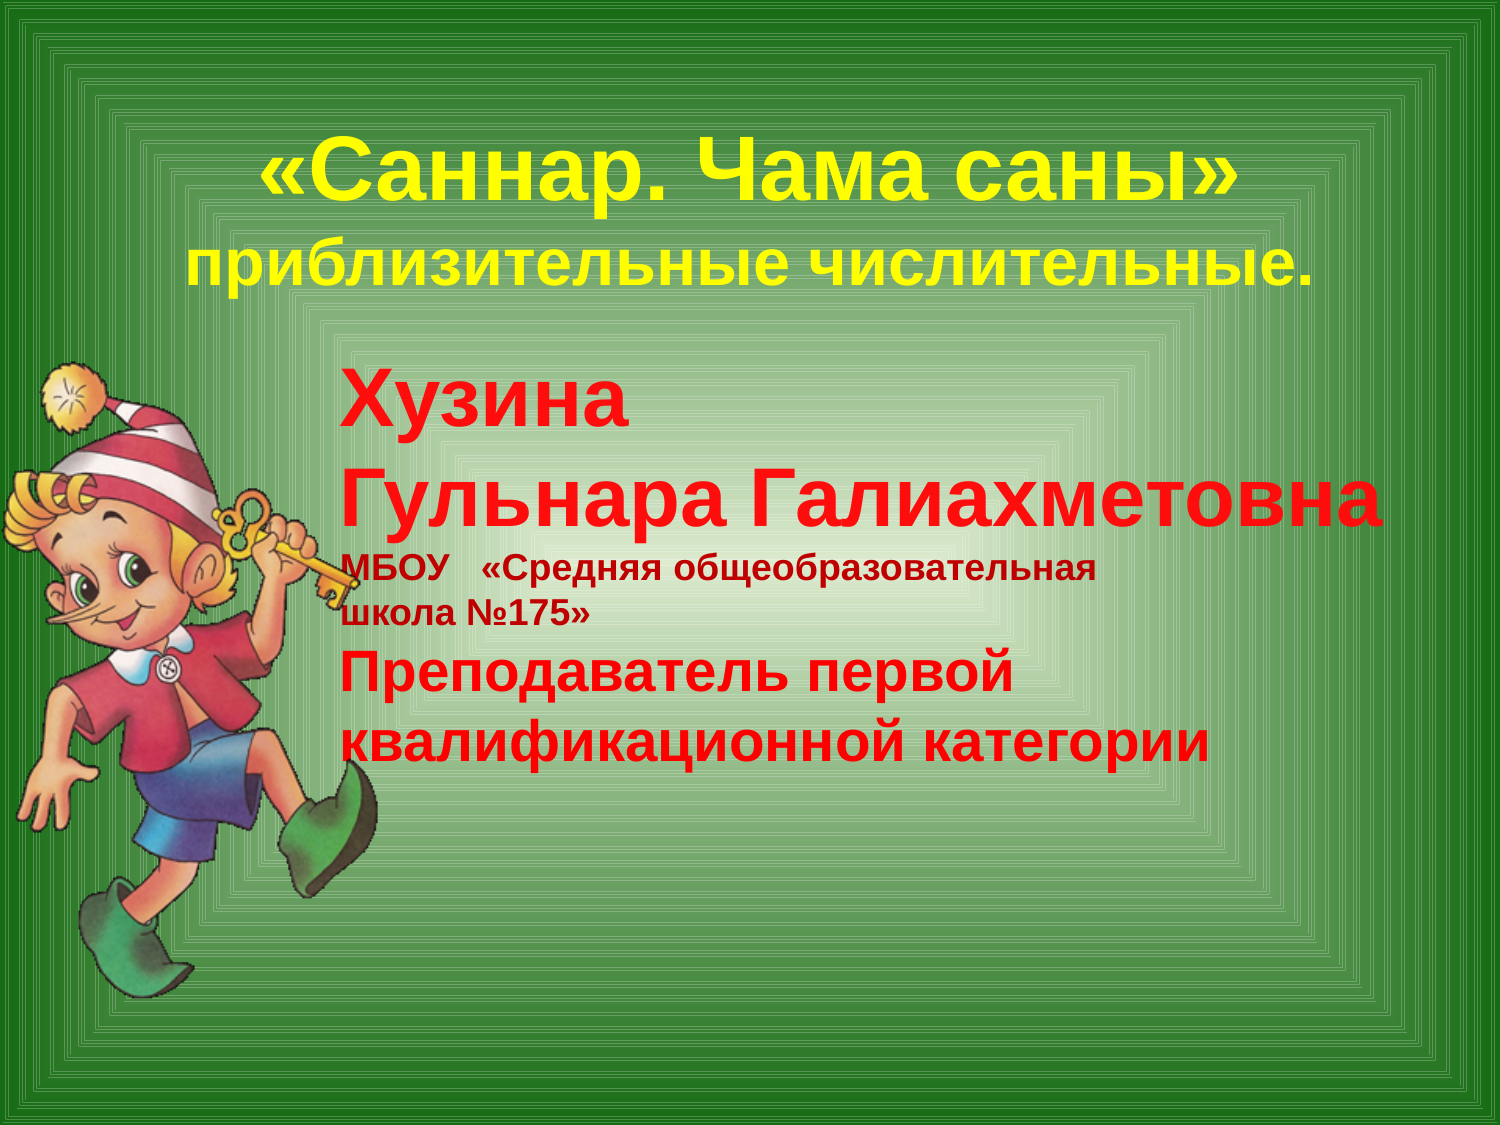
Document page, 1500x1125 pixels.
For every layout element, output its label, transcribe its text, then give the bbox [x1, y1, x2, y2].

picture [0, 290, 478, 1072]
text_box Хузина Гульнара Галиахметовна МБОУ «Средняя общеобразовательная школа №175» Преподаватель первой квалификационной категории [478, 328, 1407, 1067]
title «Саннар. Чама саны» приблизительные числительные. [112, 93, 1388, 317]
